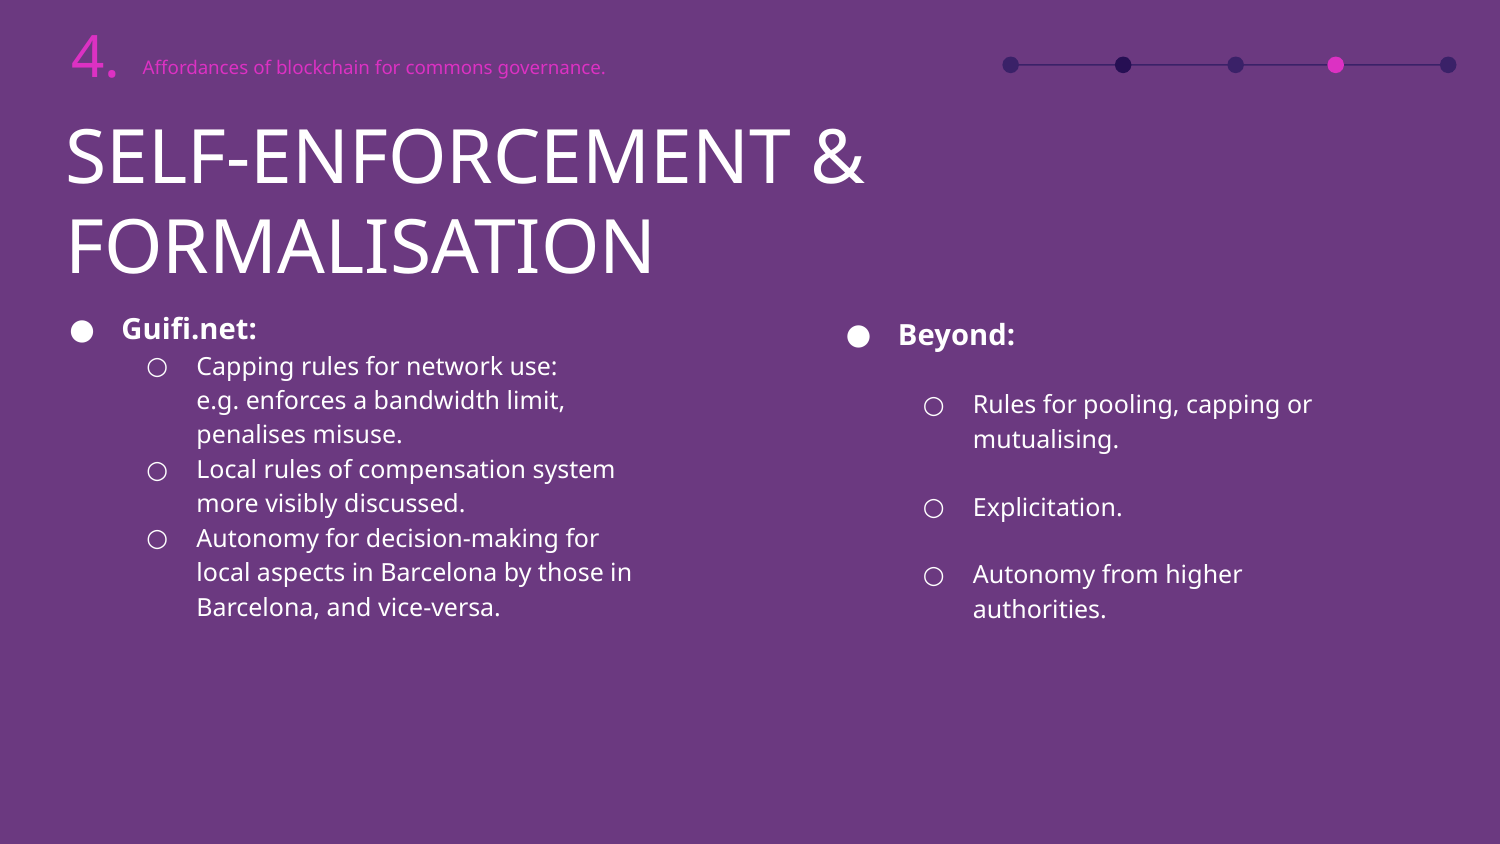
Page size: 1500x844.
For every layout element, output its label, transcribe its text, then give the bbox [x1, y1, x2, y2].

text_box Affordances of blockchain for commons governance. [127, 40, 987, 89]
text_box [1114, 56, 1132, 74]
list Guifi.net: Capping rules for network use: e.g. enforces a bandwidth limit, penalises misuse. Local rules of compensation system more visibly discussed. Autonomy for decision-making for local aspects in Barcelona by those in Barcelona, and vice-versa. [31, 290, 675, 844]
text_box [1002, 56, 1019, 74]
text_box SELF-ENFORCEMENT & FORMALISATION [50, 93, 1196, 211]
text_box [1227, 56, 1244, 74]
text_box [1327, 56, 1345, 74]
list Beyond: Rules for pooling, capping or mutualising. Explicitation. Autonomy from higher authorities. [807, 260, 1380, 701]
text_box [1439, 56, 1457, 74]
text_box 4. [56, 4, 165, 111]
